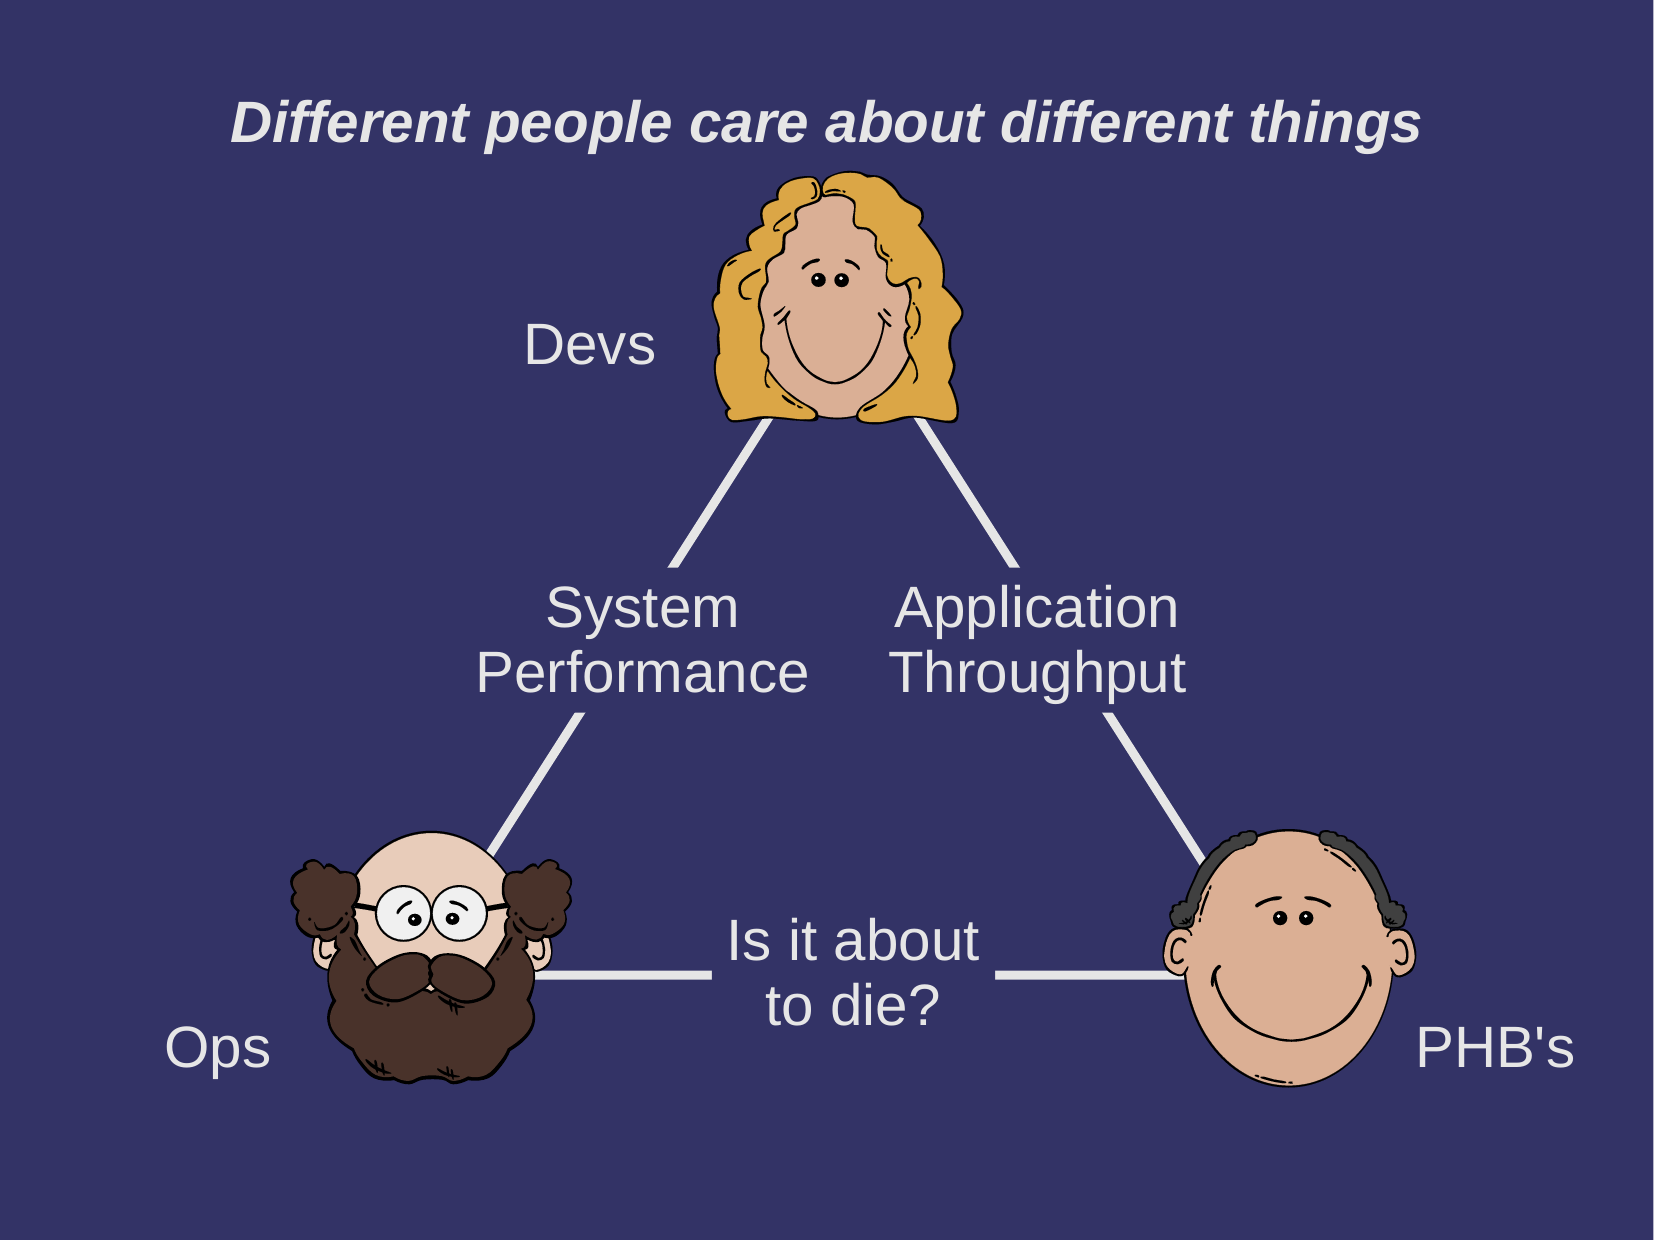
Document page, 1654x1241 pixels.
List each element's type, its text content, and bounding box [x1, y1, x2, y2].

picture [290, 830, 573, 1085]
picture [1162, 829, 1417, 1088]
text_box Ops [150, 1007, 287, 1088]
text_box PHB's [1400, 1007, 1591, 1088]
text_box Is it about to die? [711, 900, 996, 1045]
text_box Application Throughput [873, 567, 1203, 713]
picture [711, 170, 964, 425]
title Different people care about different things [121, 19, 1534, 227]
text_box System Performance [461, 567, 826, 713]
text_box Devs [508, 304, 672, 385]
